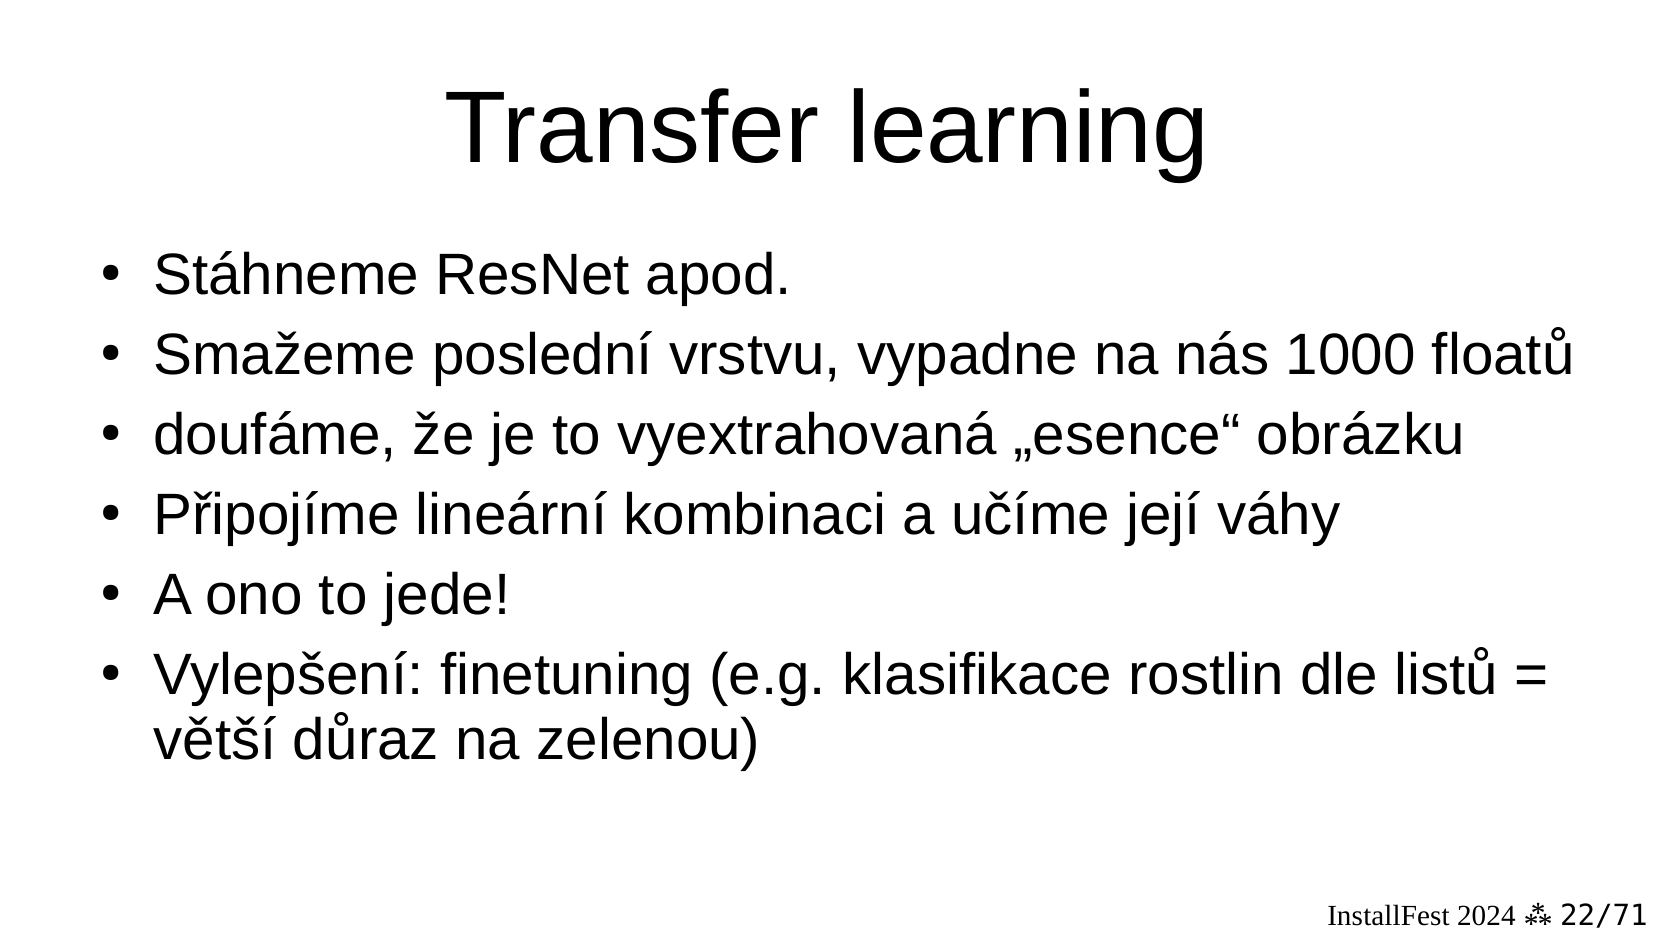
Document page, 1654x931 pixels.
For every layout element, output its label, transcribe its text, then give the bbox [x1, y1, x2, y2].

title Transfer learning [82, 41, 1571, 214]
list Stáhneme ResNet apod. Smažeme poslední vrstvu, vypadne na nás 1000 floatů doufáme, že je to vyextrahovaná „esence“ obrázku Připojíme lineární kombinaci a učíme její váhy A ono to jede! Vylepšení: finetuning (e.g. klasifikace rostlin dle listů = větší důraz na zelenou) [82, 241, 1613, 901]
